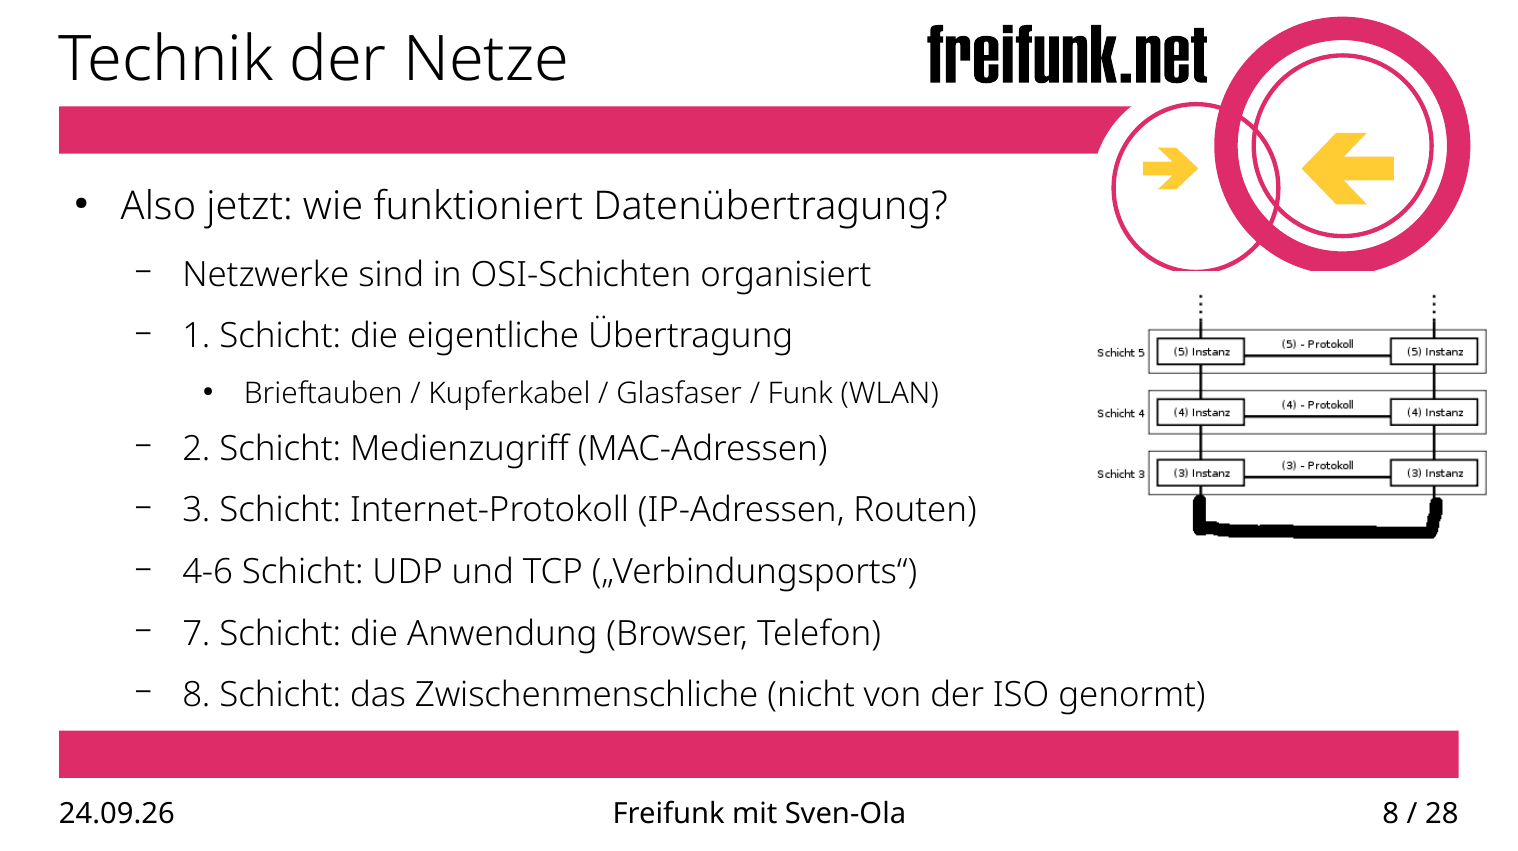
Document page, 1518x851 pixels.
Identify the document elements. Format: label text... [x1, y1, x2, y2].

list Also jetzt: wie funktioniert Datenübertragung? Netzwerke sind in OSI-Schichten organisiert 1. Schicht: die eigentliche Übertragung Brieftauben / Kupferkabel / Glasfaser / Funk (WLAN) 2. Schicht: Medienzugriff (MAC-Adressen) 3. Schicht: Internet-Protokoll (IP-Adressen, Routen) 4-6 Schicht: UDP und TCP („Verbindungsports“) 7. Schicht: die Anwendung (Browser, Telefon) 8. Schicht: das Zwischenmenschliche (nicht von der ISO genormt) [59, 177, 1459, 721]
title Technik der Netze [59, 20, 910, 92]
picture [1086, 271, 1516, 556]
